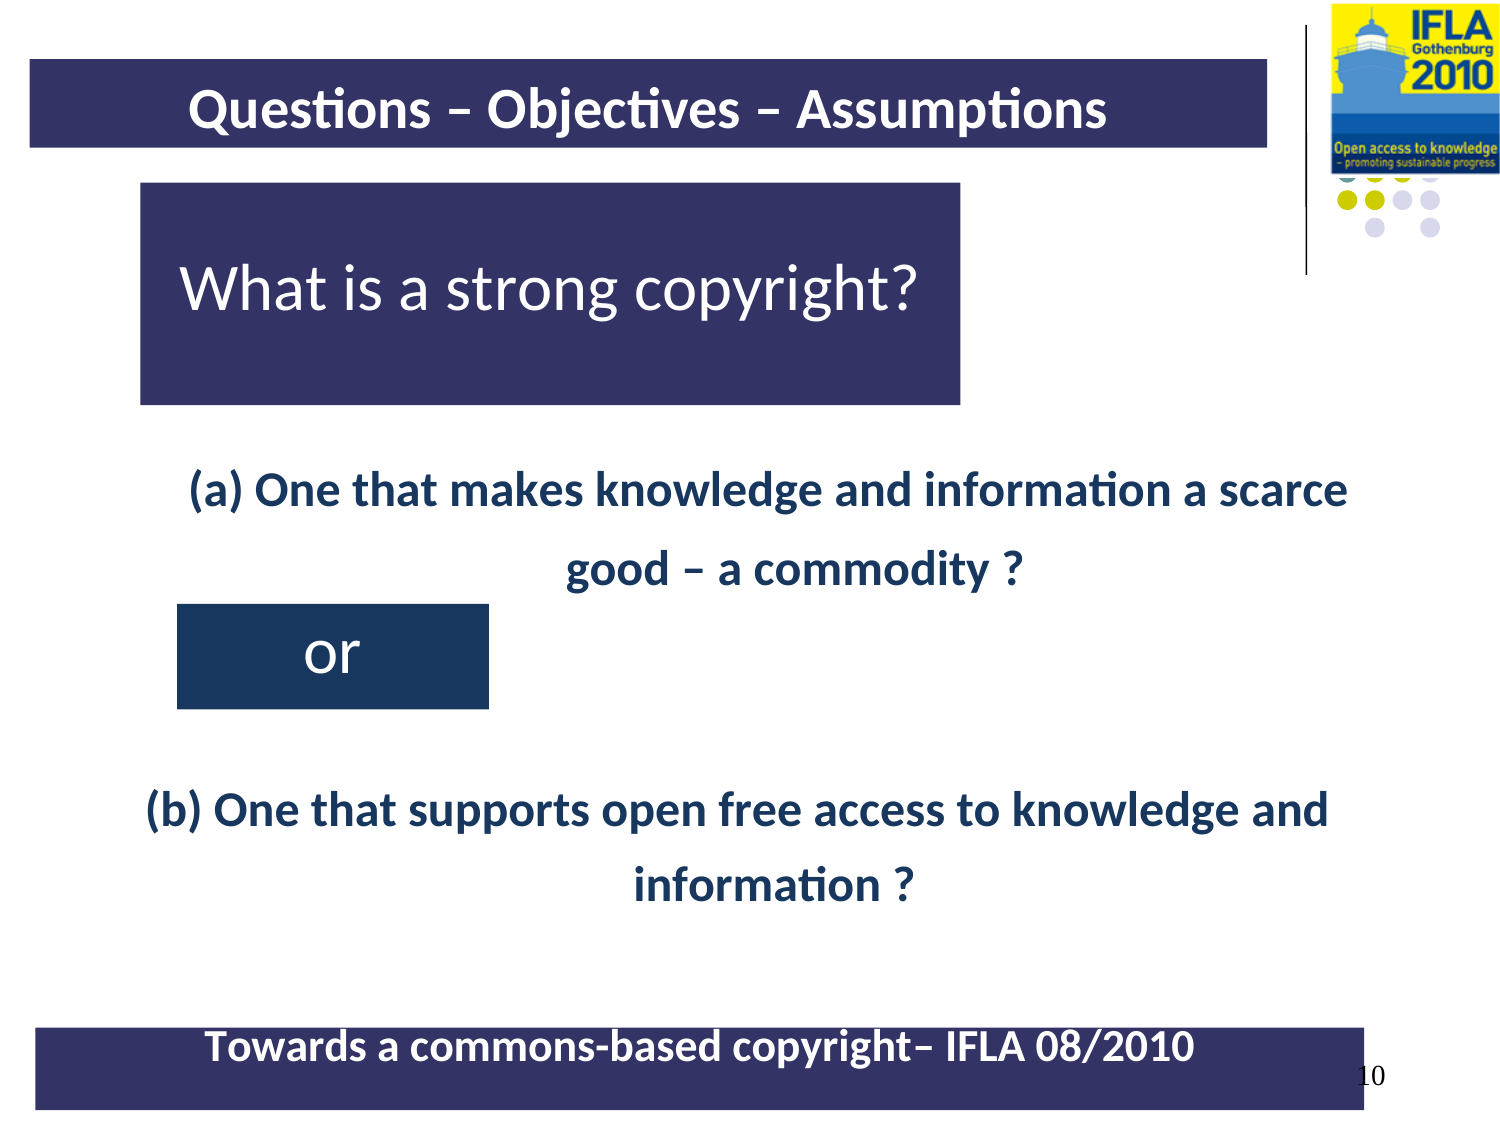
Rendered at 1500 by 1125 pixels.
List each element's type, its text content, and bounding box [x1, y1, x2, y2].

text_box (b) One that supports open free access to knowledge and information ? [117, 721, 1359, 956]
text_box or [177, 603, 489, 710]
text_box ((a) One that makes knowledge and information a scarce good – a commodity ? [128, 404, 1388, 616]
text_box [1356, 1026, 1459, 1105]
title Questions – Objectives – Assumptions [29, 59, 1268, 148]
text_box What is a strong copyright? [140, 182, 961, 406]
